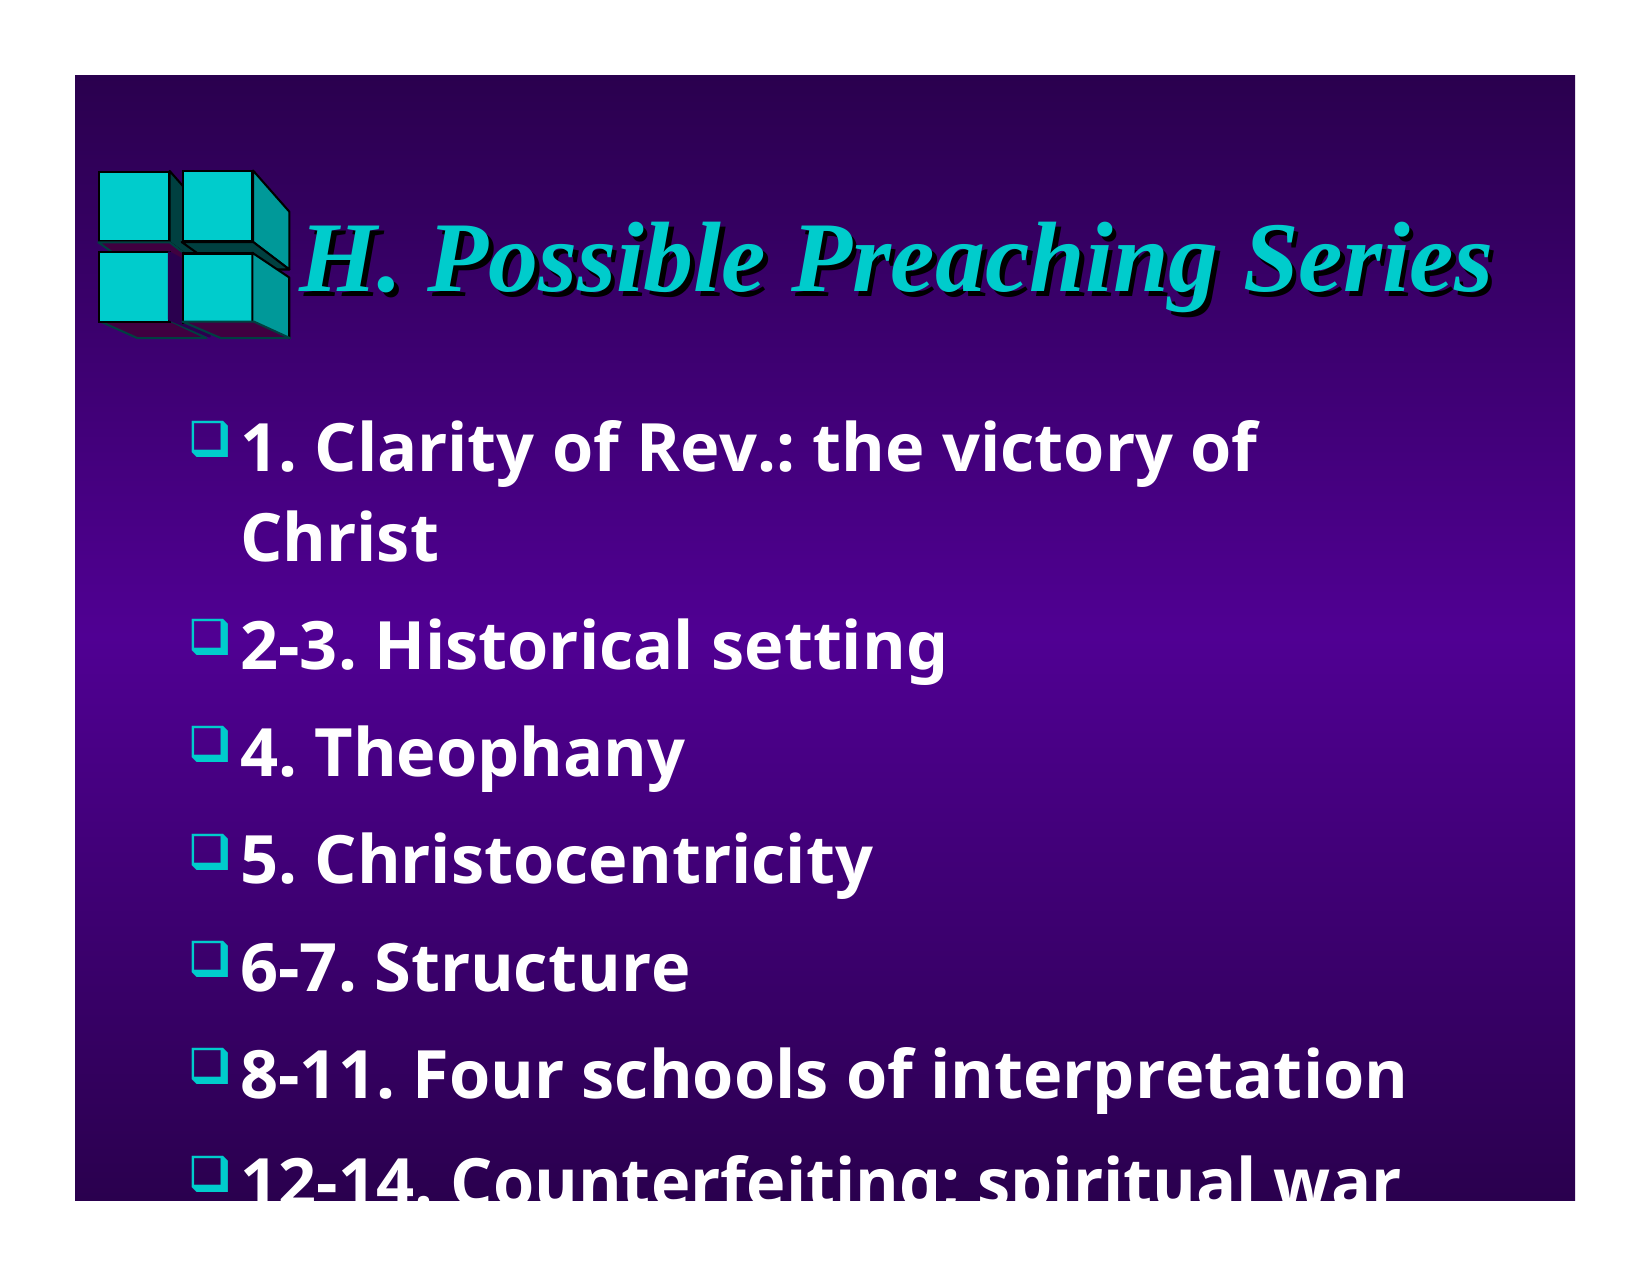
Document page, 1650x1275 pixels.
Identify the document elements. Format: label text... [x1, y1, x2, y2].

list 1. Clarity of Rev.: the victory of Christ 2-3. Historical setting 4. Theophany 5. Christocentricity 6-7. Structure 8-11. Four schools of interpretation 12-14. Counterfeiting; spiritual war [187, 399, 1463, 1275]
title H. Possible Preaching Series [299, 130, 1519, 386]
